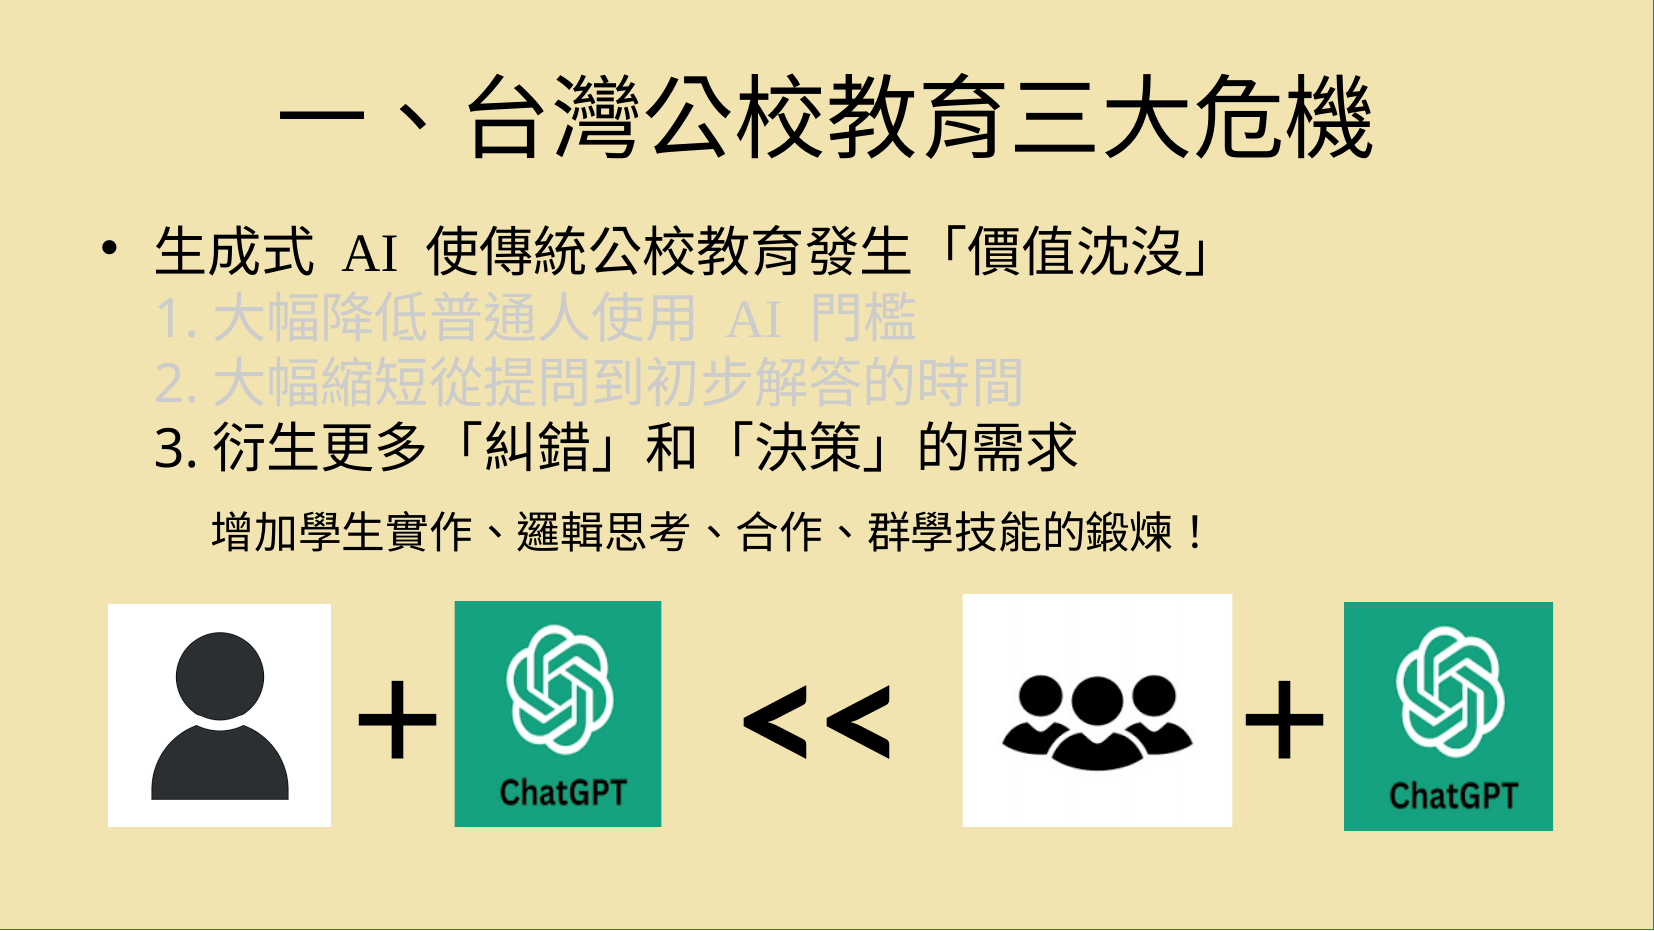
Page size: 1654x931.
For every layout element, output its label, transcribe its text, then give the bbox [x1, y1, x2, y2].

picture [1344, 602, 1554, 679]
text_box 生成式 AI 使傳統公校教育發生「價值沈沒」 1.大幅降低普通人使用 AI 門檻 2.大幅縮短從提問到初步解答的時間 3.衍生更多「糾錯」和「決策」的需求 [82, 217, 1571, 620]
picture [454, 739, 662, 827]
picture [108, 739, 331, 827]
picture [108, 604, 331, 679]
text_box + << + [88, 679, 1595, 739]
picture [962, 594, 1233, 679]
picture [454, 601, 662, 679]
title 一、台灣公校教育三大危機 [82, 37, 1571, 193]
picture [962, 739, 1233, 827]
text_box 增加學生實作、邏輯思考、合作、群學技能的鍛煉！ [0, 501, 1477, 561]
picture [1344, 739, 1554, 831]
